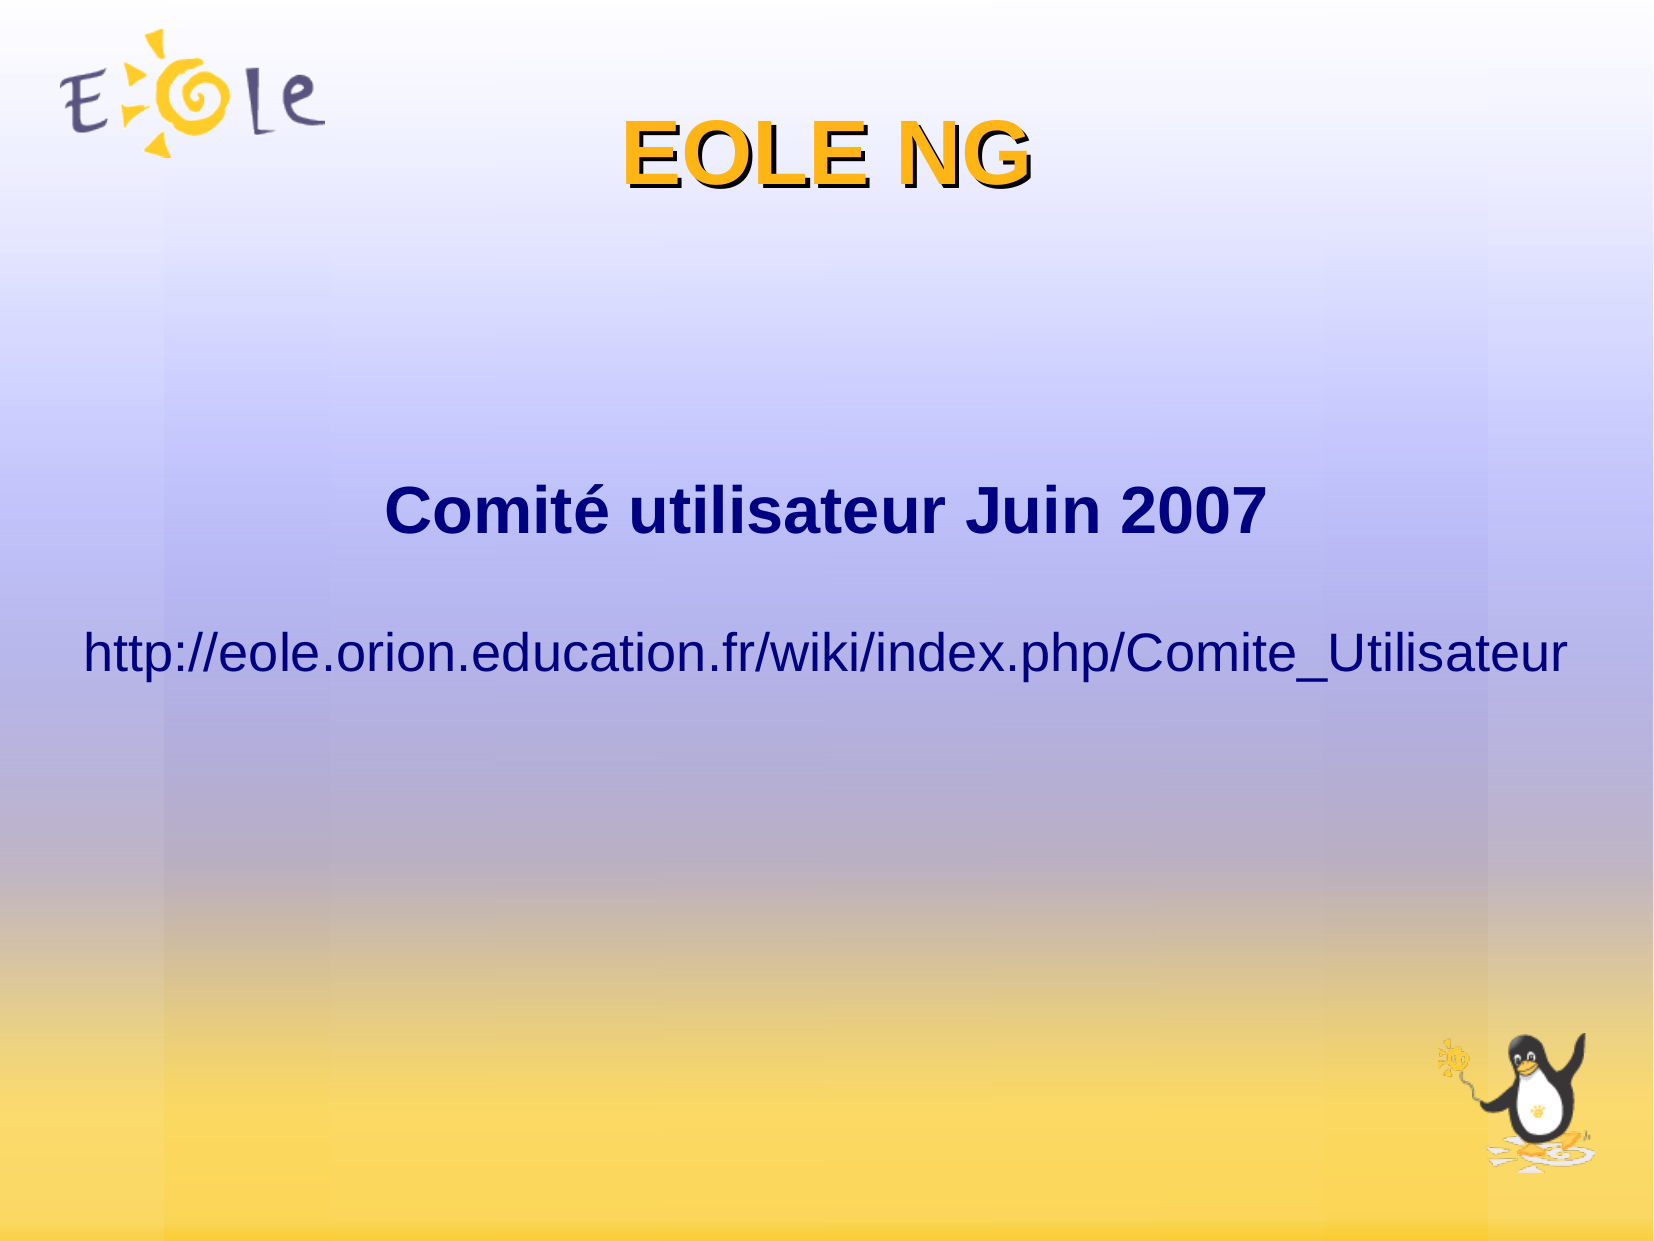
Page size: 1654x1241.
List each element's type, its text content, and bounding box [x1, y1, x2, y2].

title EOLE NG [82, 49, 1571, 257]
subtitle Comité utilisateur Juin 2007 http://eole.orion.education.fr/wiki/index.php/Comite_Utilisateur [82, 290, 1571, 1109]
picture [0, 0, 1654, 1241]
